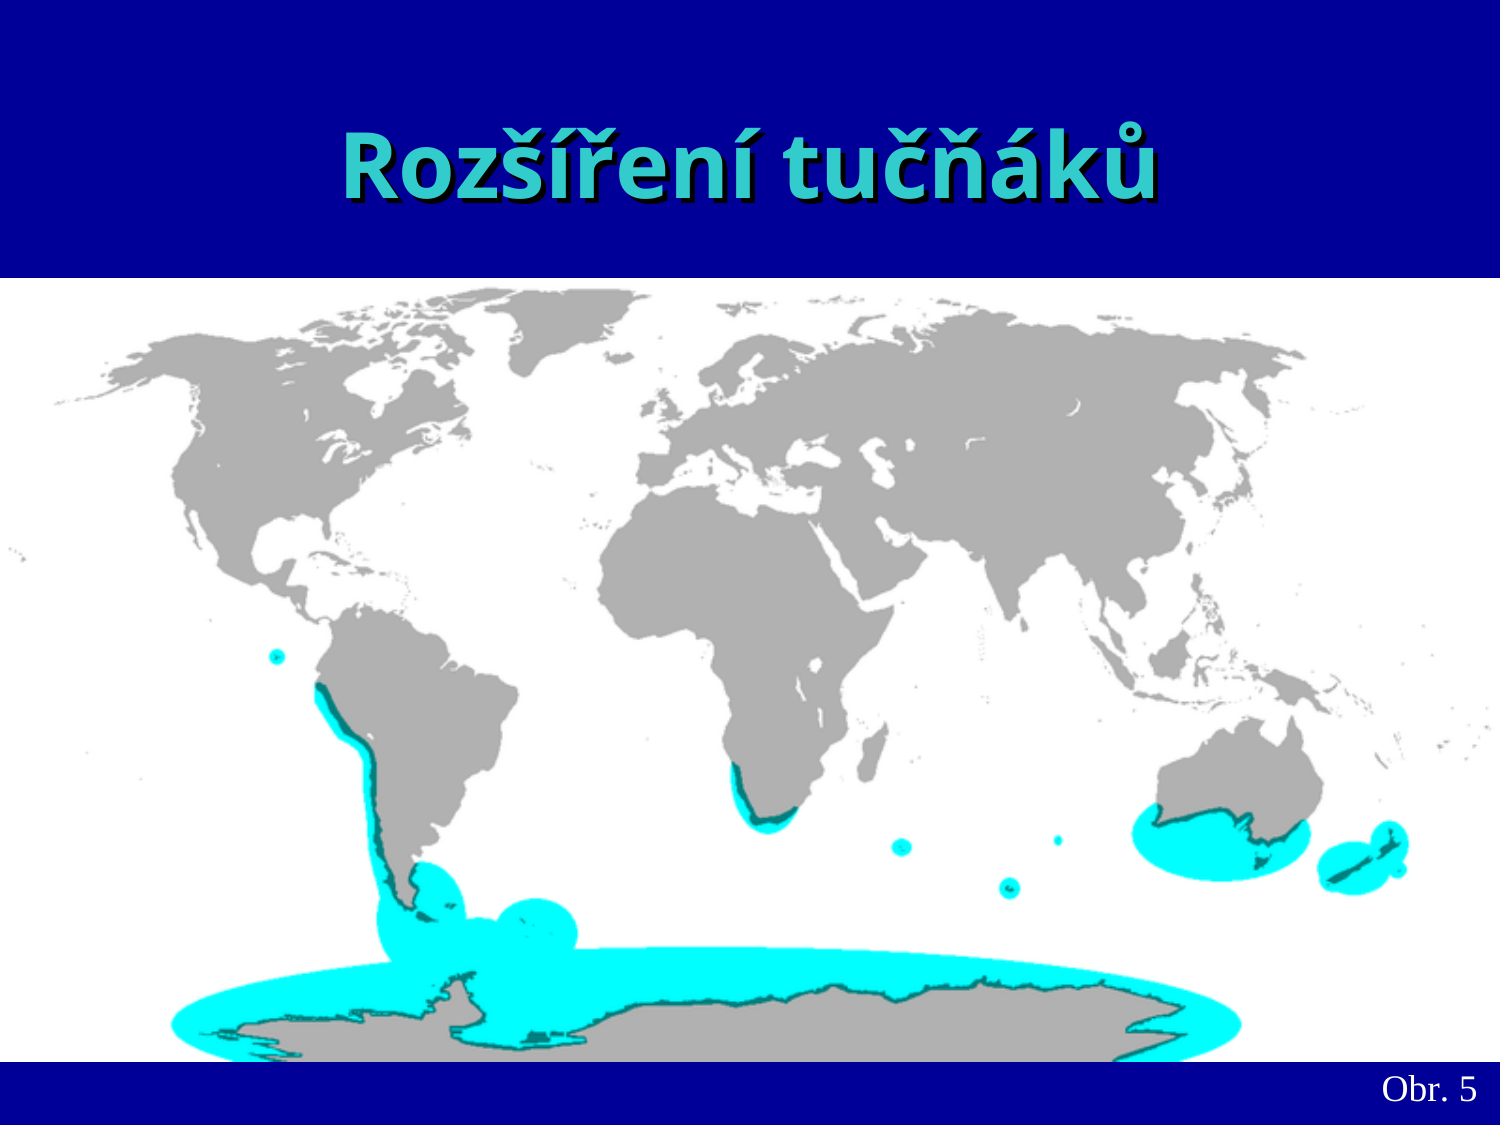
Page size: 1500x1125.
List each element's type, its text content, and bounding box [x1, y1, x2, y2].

text_box Obr. 5 [1328, 1056, 1500, 1118]
picture [0, 278, 1500, 1062]
title Rozšíření tučňáků [75, 47, 1426, 276]
